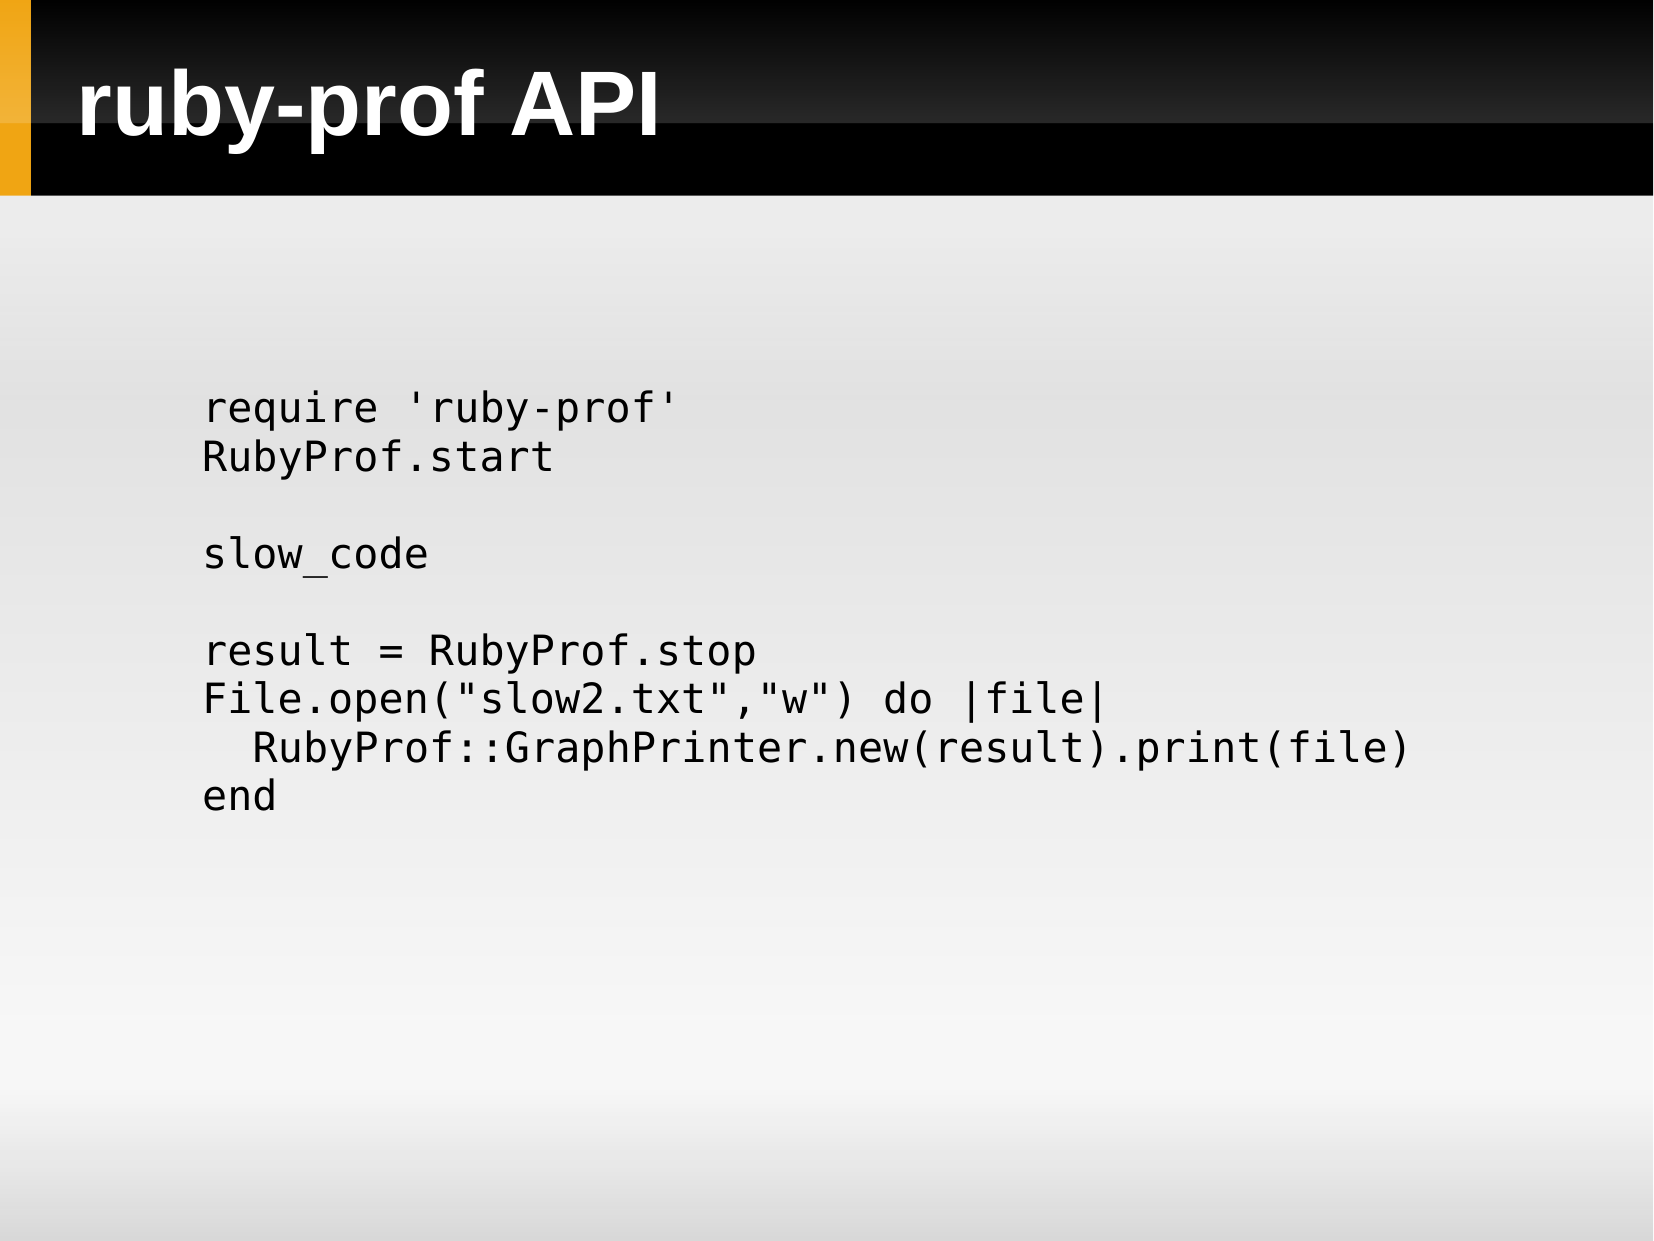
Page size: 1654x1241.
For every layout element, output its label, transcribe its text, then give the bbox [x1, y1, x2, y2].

picture [0, 0, 1654, 1241]
text_box require 'ruby-prof' RubyProf.start slow_code result = RubyProf.stop File.open("slow2.txt","w") do |file| RubyProf::GraphPrinter.new(result).print(file) end [187, 376, 1462, 938]
title ruby-prof API [76, 0, 1565, 208]
